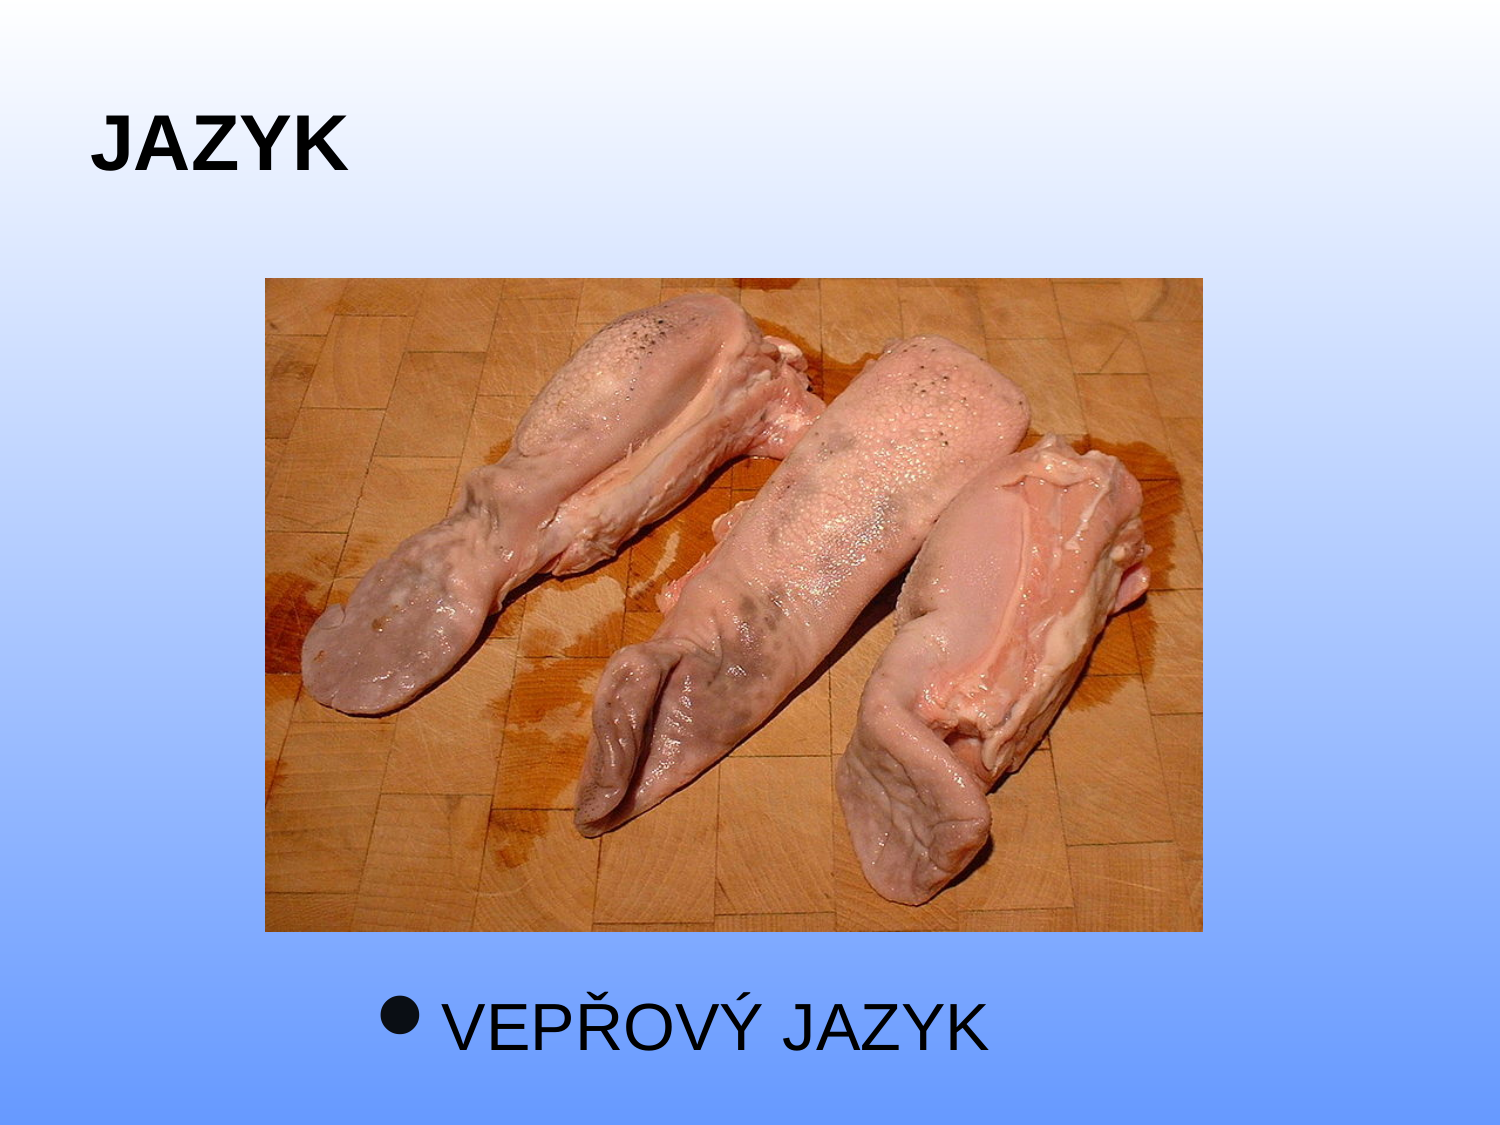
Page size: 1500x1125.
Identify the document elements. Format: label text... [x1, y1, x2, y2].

title JAZYK [75, 45, 1426, 233]
list VEPŘOVÝ JAZYK [360, 976, 1129, 1089]
picture [265, 278, 1203, 932]
